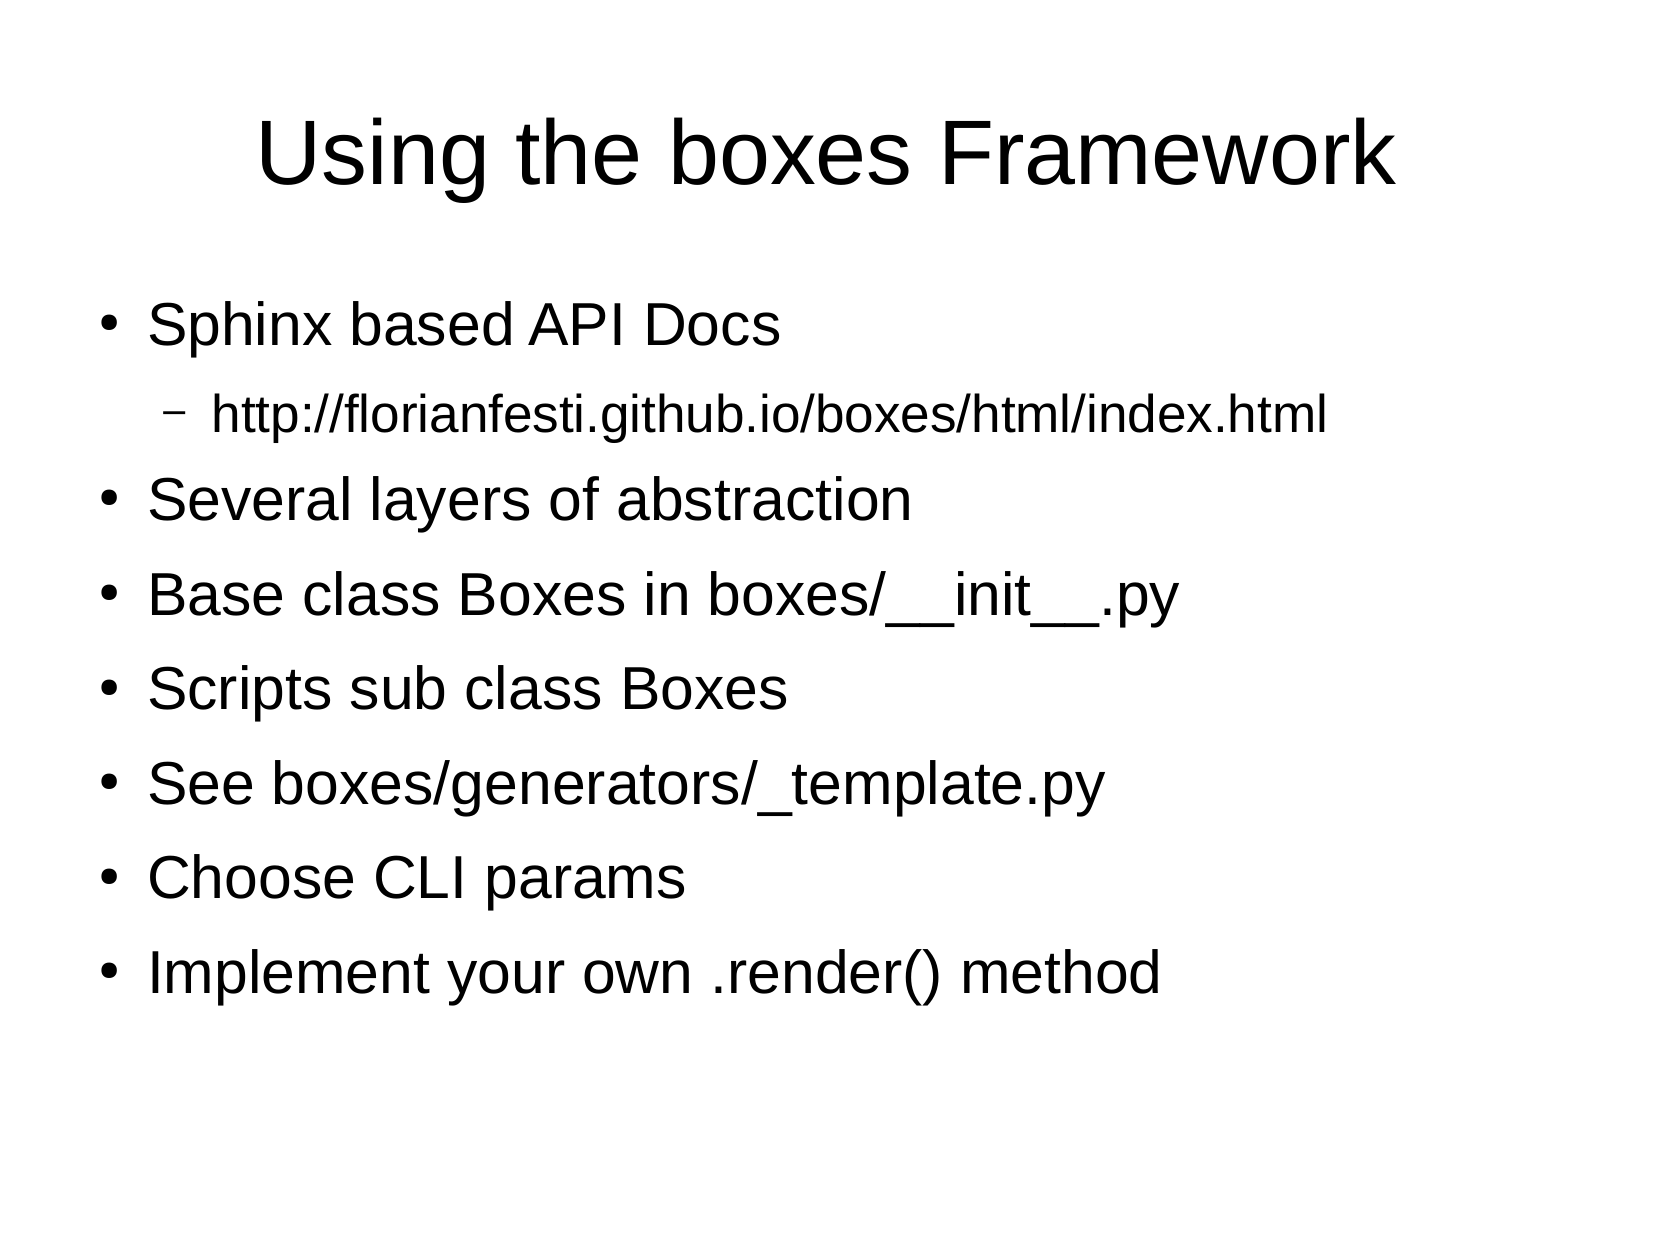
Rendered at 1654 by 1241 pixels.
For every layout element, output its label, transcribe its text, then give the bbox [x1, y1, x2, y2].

title Using the boxes Framework [82, 49, 1571, 257]
list Sphinx based API Docs http://florianfesti.github.io/boxes/html/index.html Several layers of abstraction Base class Boxes in boxes/__init__.py Scripts sub class Boxes See boxes/generators/_template.py Choose CLI params Implement your own .render() method [82, 290, 1571, 1010]
